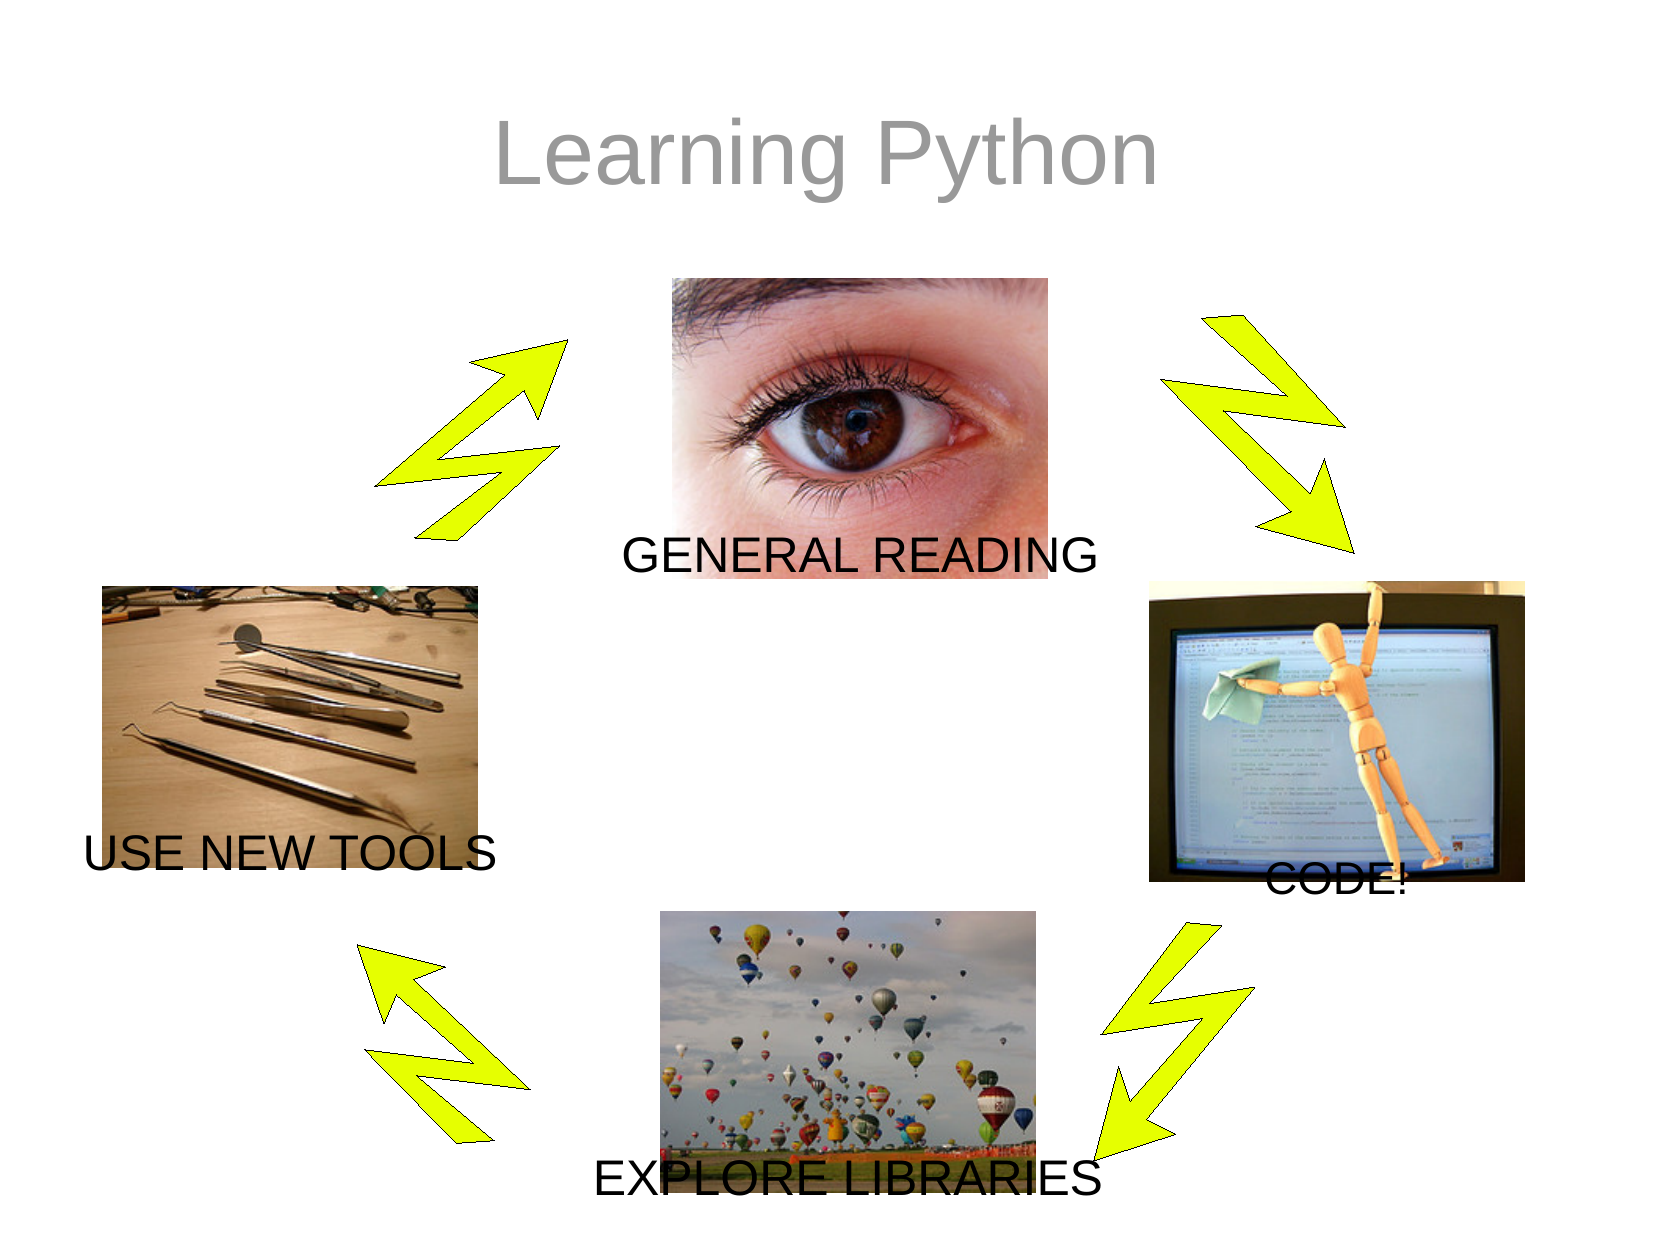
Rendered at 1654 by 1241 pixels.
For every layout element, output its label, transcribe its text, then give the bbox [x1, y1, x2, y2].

text_box [1093, 922, 1255, 1161]
title Learning Python [82, 49, 1571, 257]
picture [1149, 581, 1525, 882]
picture [660, 911, 1036, 1193]
text_box [1160, 315, 1355, 554]
text_box [374, 339, 568, 541]
picture [102, 586, 478, 868]
text_box [357, 944, 531, 1144]
picture [672, 278, 1048, 579]
